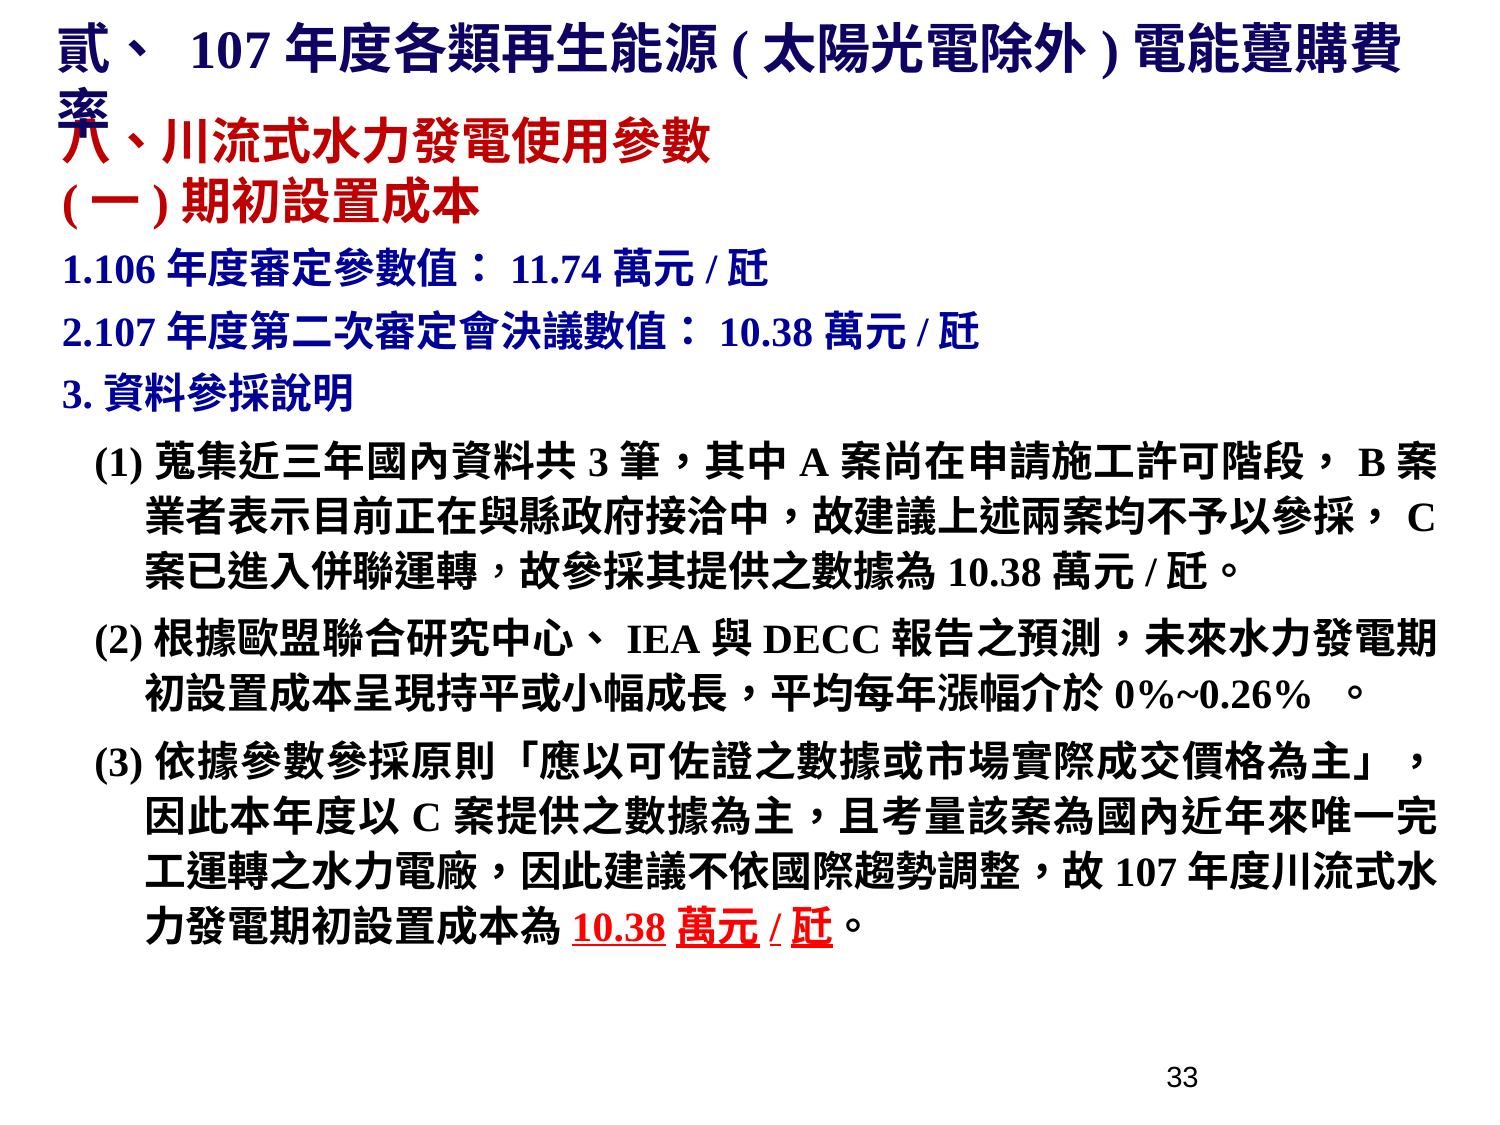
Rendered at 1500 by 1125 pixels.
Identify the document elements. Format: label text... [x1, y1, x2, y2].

text_box 貳、 107年度各類再生能源(太陽光電除外)電能躉購費率 [41, 7, 1459, 90]
text_box <編號> [1151, 1051, 1500, 1125]
text_box 八、川流式水力發電使用參數 (一)期初設置成本 1.106年度審定參數值：11.74萬元/瓩 2.107年度第二次審定會決議數值：10.38萬元/瓩 3.資料參採說明 (1)蒐集近三年國內資料共3筆，其中A案尚在申請施工許可階段，B案業者表示目前正在與縣政府接洽中，故建議上述兩案均不予以參採，C案已進入併聯運轉，故參採其提供之數據為10.38萬元/瓩。 (2)根據歐盟聯合研究中心、IEA與DECC報告之預測，未來水力發電期初設置成本呈現持平或小幅成長，平均每年漲幅介於0%~0.26% 。 (3)依據參數參採原則「應以可佐證之數據或市場實際成交價格為主」，因此本年度以C案提供之數據為主，且考量該案為國內近年來唯一完工運轉之水力電廠，因此建議不依國際趨勢調整，故107年度川流式水力發電期初設置成本為10.38萬元/瓩。 [47, 102, 1453, 958]
